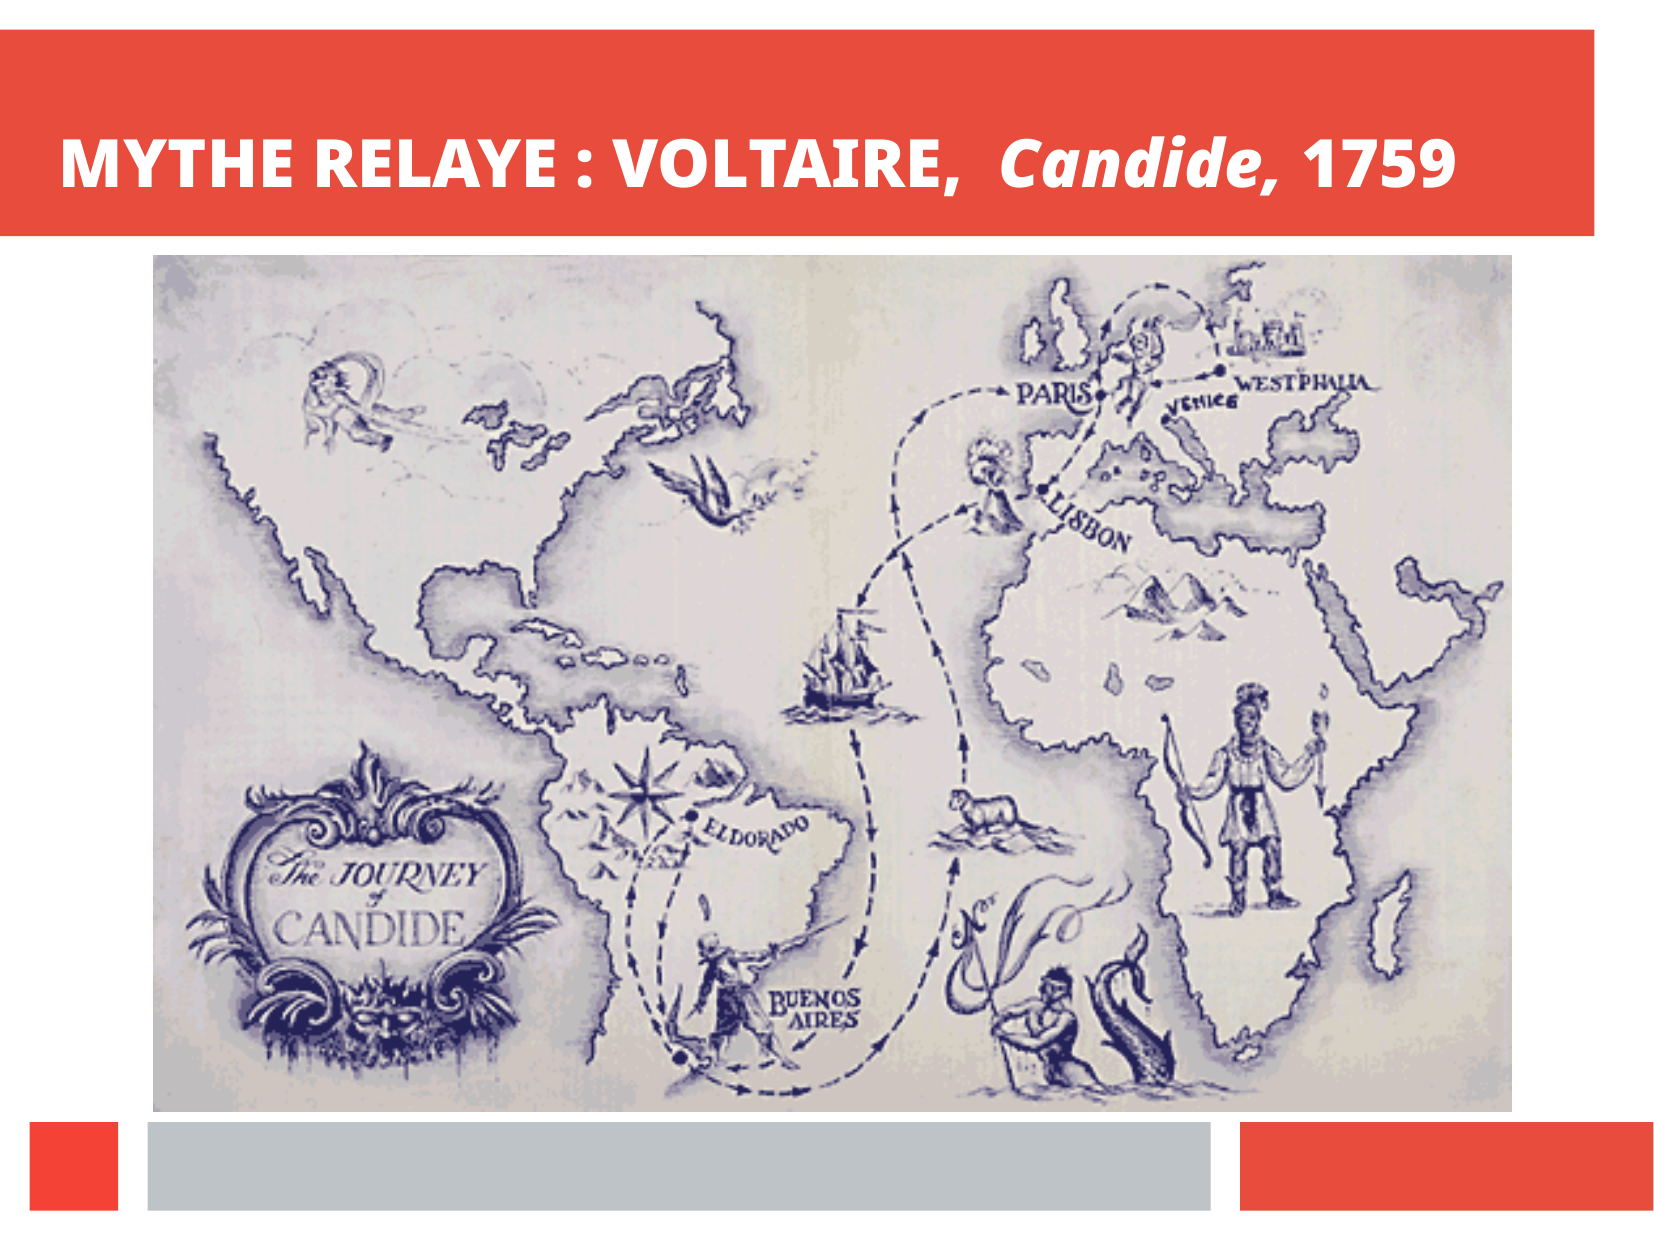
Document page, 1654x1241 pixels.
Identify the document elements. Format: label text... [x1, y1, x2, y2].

picture [153, 255, 1512, 1113]
title MYTHE RELAYE : VOLTAIRE, Candide, 1759 [59, 59, 1595, 207]
